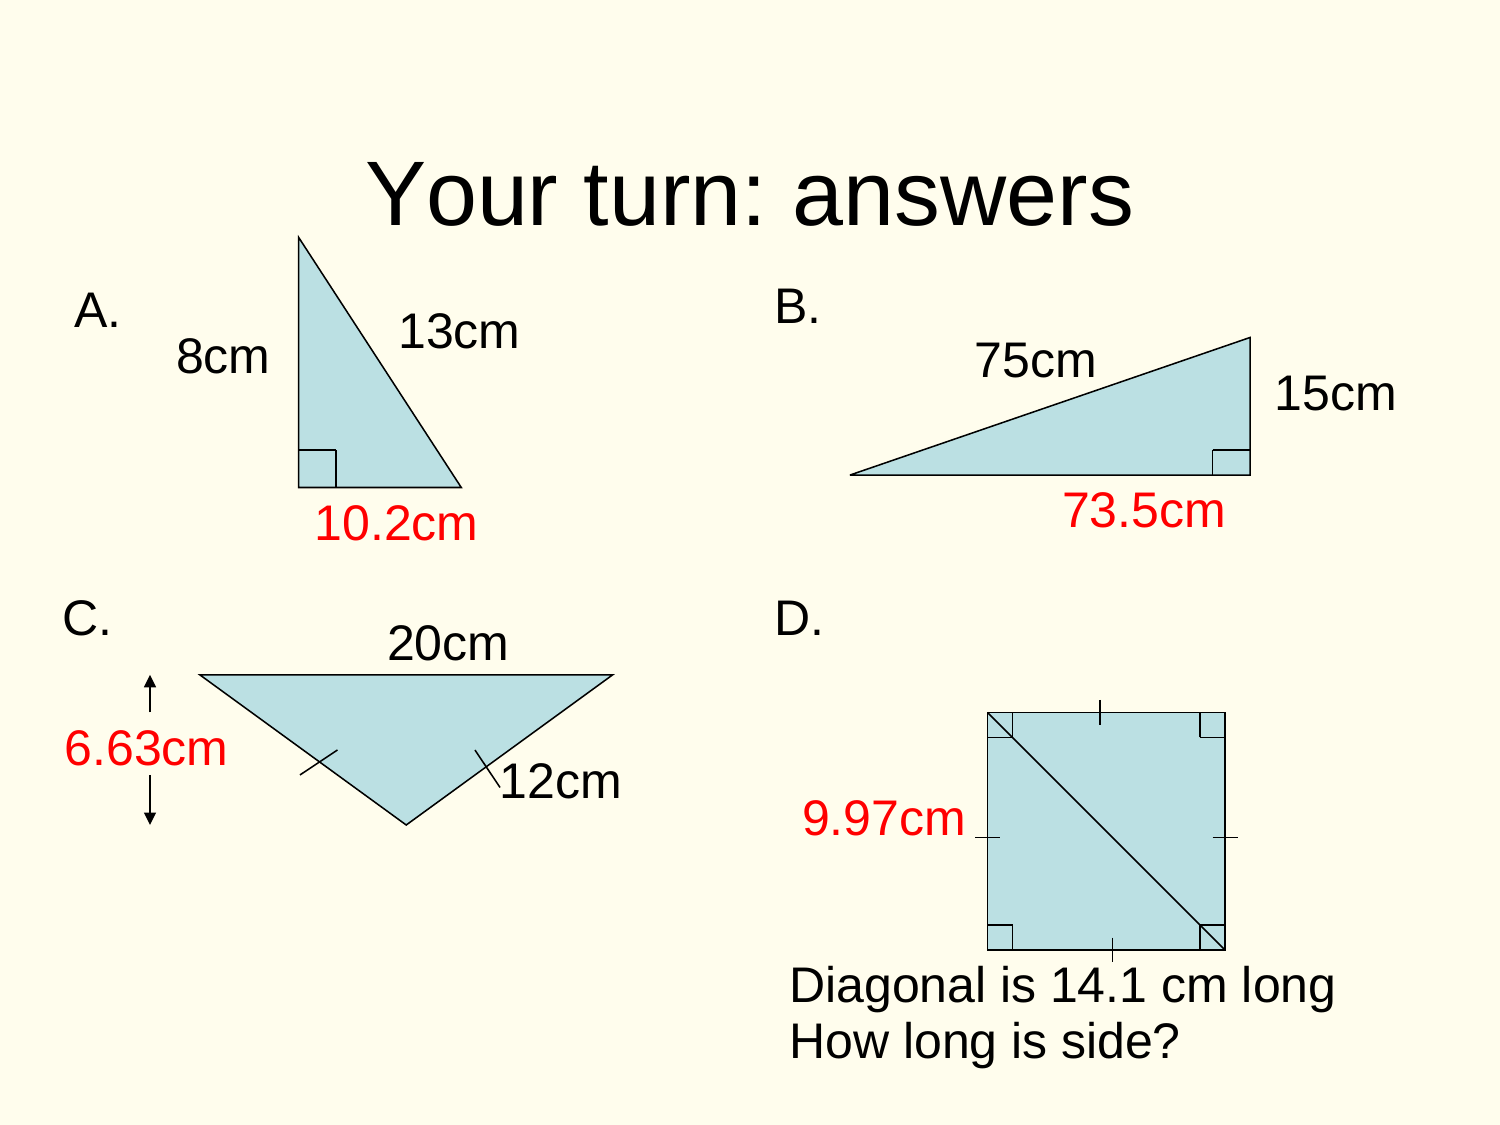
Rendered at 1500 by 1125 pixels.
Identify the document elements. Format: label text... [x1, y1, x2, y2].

text_box [1204, 926, 1225, 947]
text_box 75cm [959, 324, 1112, 397]
text_box [987, 738, 1199, 949]
text_box 20cm [372, 607, 525, 679]
text_box [849, 337, 1251, 476]
text_box B. [759, 270, 837, 342]
text_box Diagonal is 14.1 cm long How long is side? [774, 949, 1352, 1077]
text_box 73.5cm [1047, 474, 1242, 547]
text_box 13cm [383, 295, 536, 367]
text_box [1013, 712, 1225, 924]
text_box 6.63cm [49, 712, 244, 784]
text_box [1201, 712, 1225, 737]
text_box [1201, 929, 1221, 949]
text_box [298, 237, 461, 487]
text_box 10.2cm [299, 487, 494, 559]
text_box 12cm [484, 745, 637, 817]
text_box 15cm [1259, 357, 1412, 429]
text_box C. [47, 582, 128, 654]
text_box [987, 925, 1012, 949]
text_box A. [59, 274, 137, 347]
text_box 9.97cm [787, 782, 982, 854]
text_box 8cm [161, 320, 286, 392]
text_box [298, 450, 335, 488]
text_box [990, 712, 1012, 734]
title Your turn: answers [112, 99, 1388, 288]
text_box [987, 715, 1009, 737]
text_box D. [759, 582, 840, 654]
text_box [199, 674, 613, 826]
